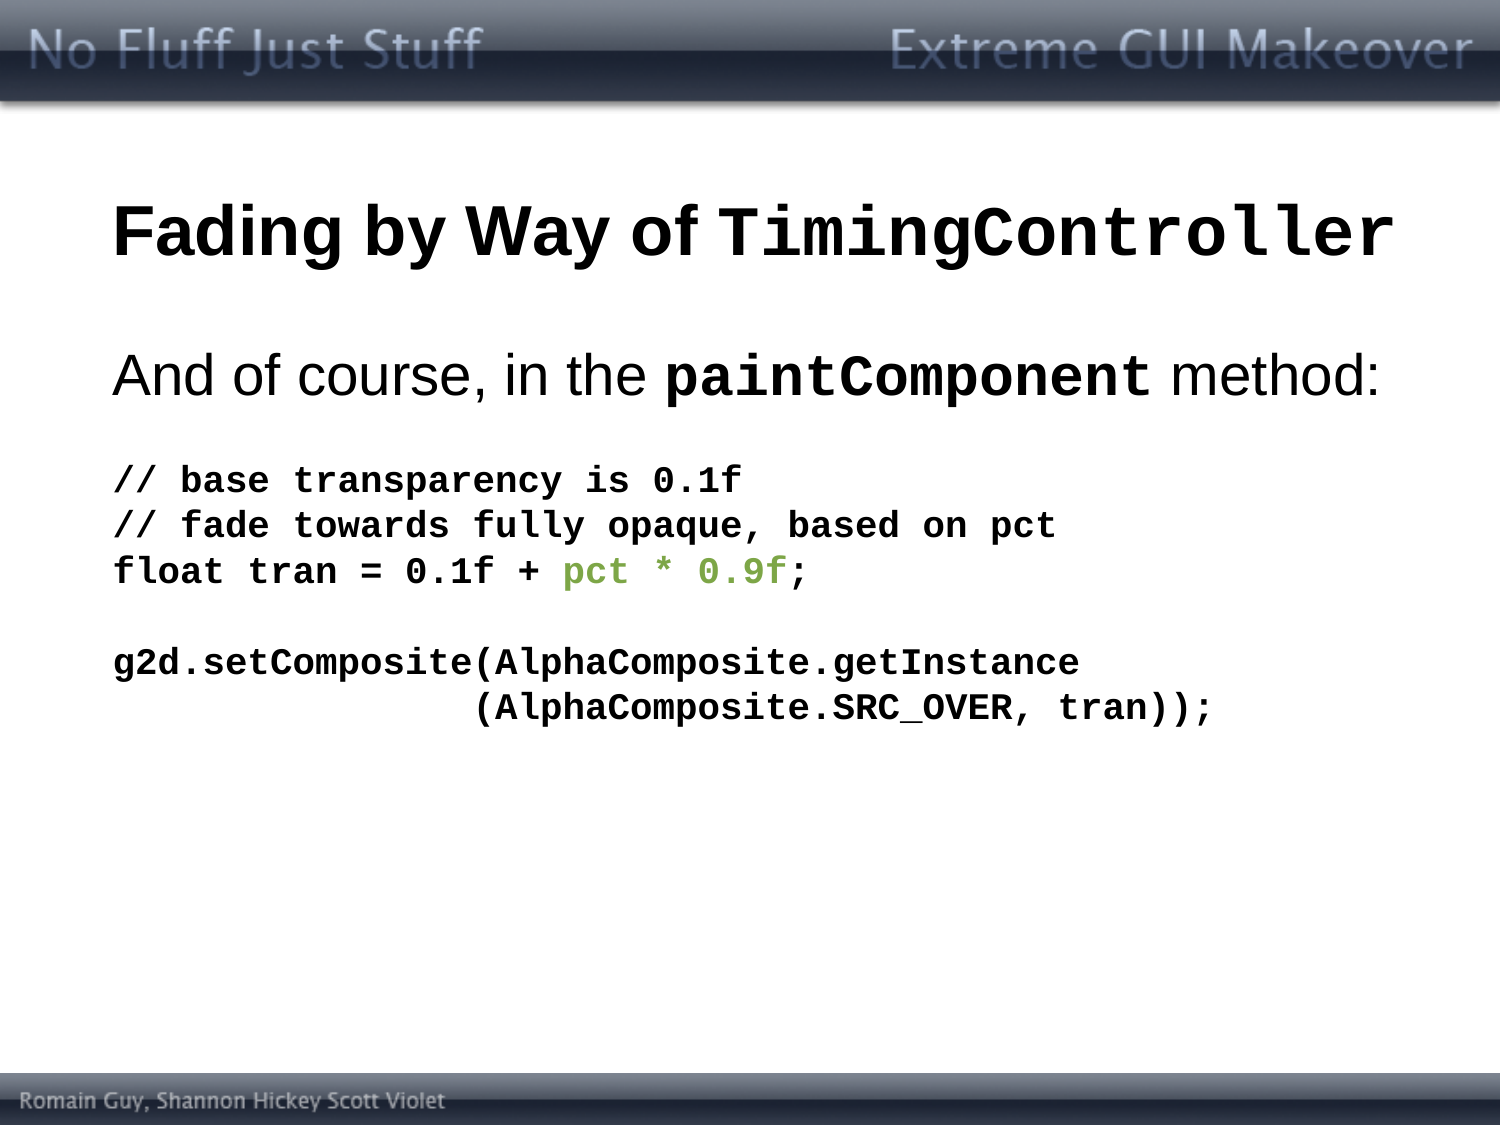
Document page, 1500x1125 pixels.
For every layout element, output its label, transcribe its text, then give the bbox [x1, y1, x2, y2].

picture [0, 0, 1500, 114]
text_box And of course, in the paintComponent method: // base transparency is 0.1f // fade towards fully opaque, based on pct float tran = 0.1f + pct * 0.9f; g2d.setComposite(AlphaComposite.getInstance (AlphaComposite.SRC_OVER, tran)); [112, 337, 1463, 1023]
picture [0, 1073, 1500, 1125]
title Fading by Way of TimingController [112, 119, 1417, 271]
